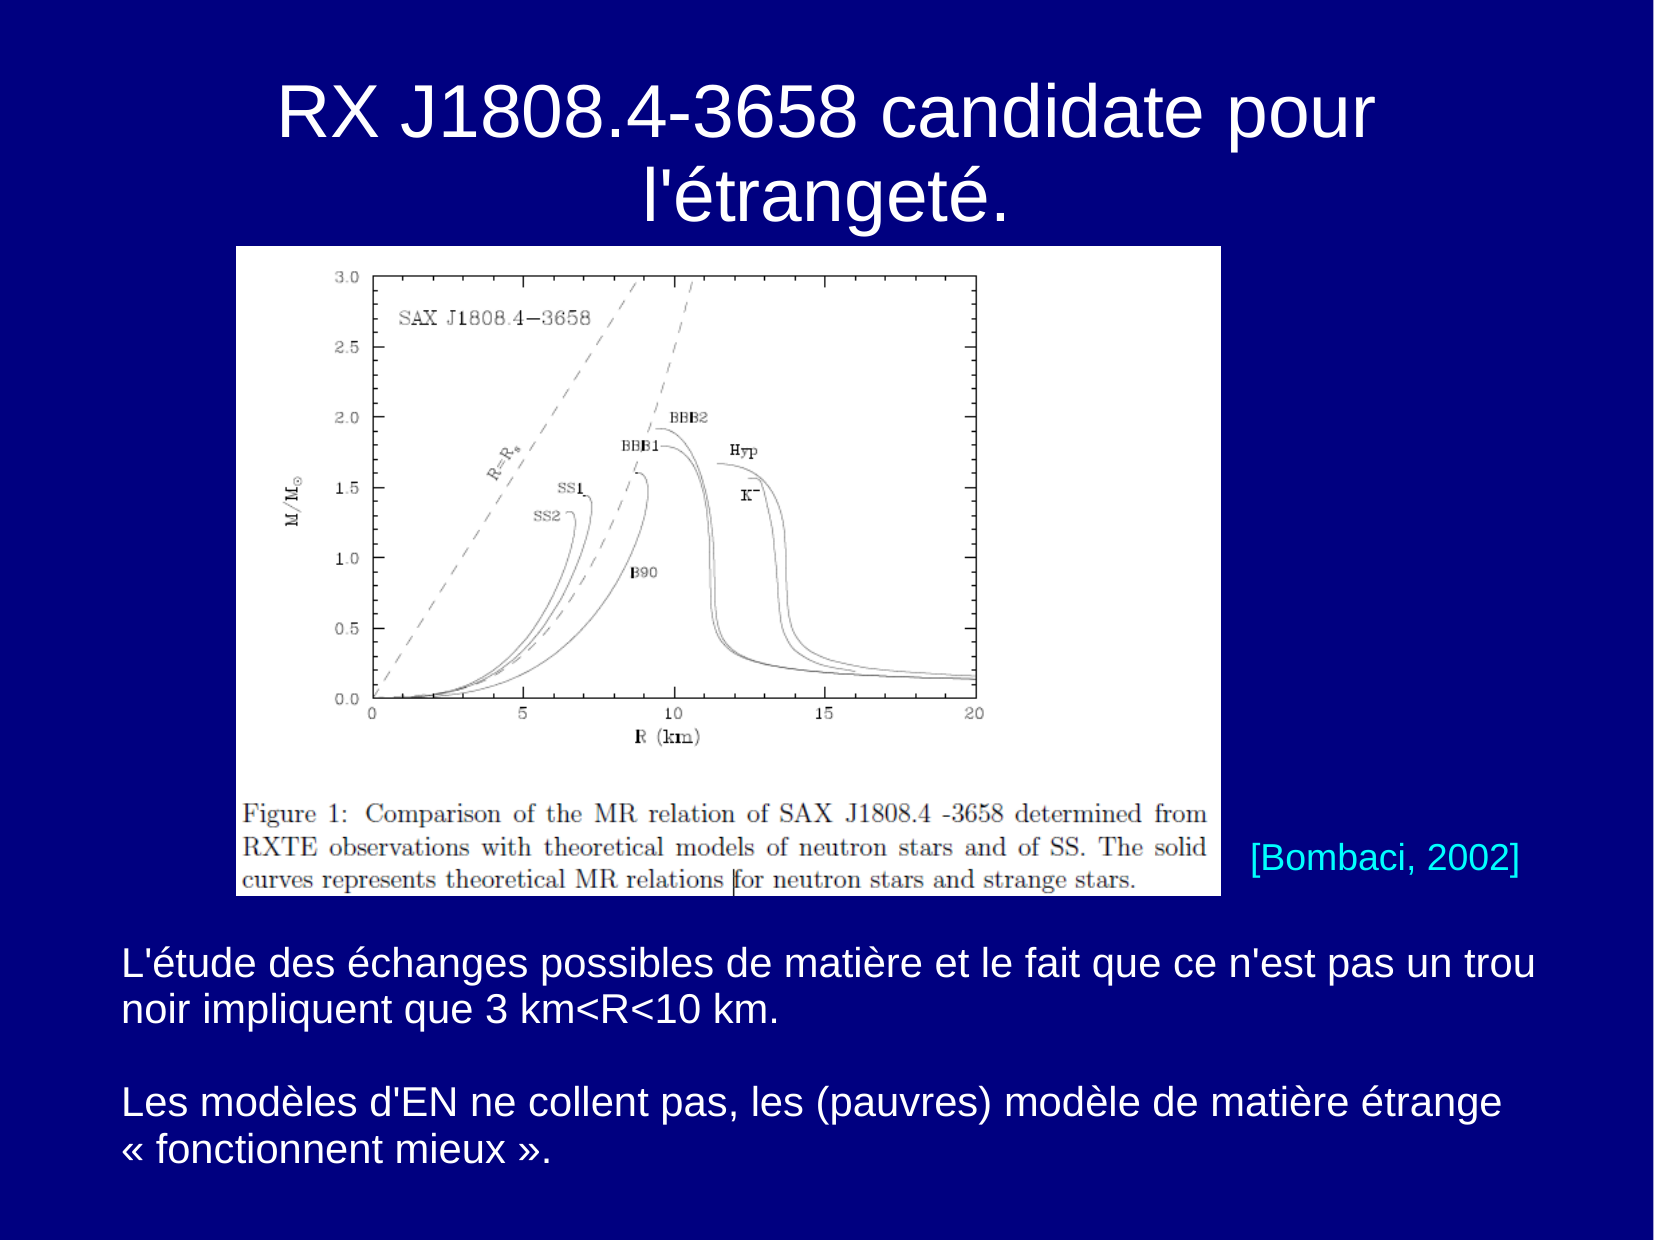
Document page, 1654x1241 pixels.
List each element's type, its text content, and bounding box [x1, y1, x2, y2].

title RX J1808.4-3658 candidate pour l'étrangeté. [82, 50, 1571, 258]
picture [236, 246, 1221, 896]
text_box [Bombaci, 2002] [1235, 828, 1536, 886]
text_box L'étude des échanges possibles de matière et le fait que ce n'est pas un trou noir impliquent que 3 km<R<10 km. Les modèles d'EN ne collent pas, les (pauvres) modèle de matière étrange « fonctionnent mieux ». [88, 885, 1564, 1241]
